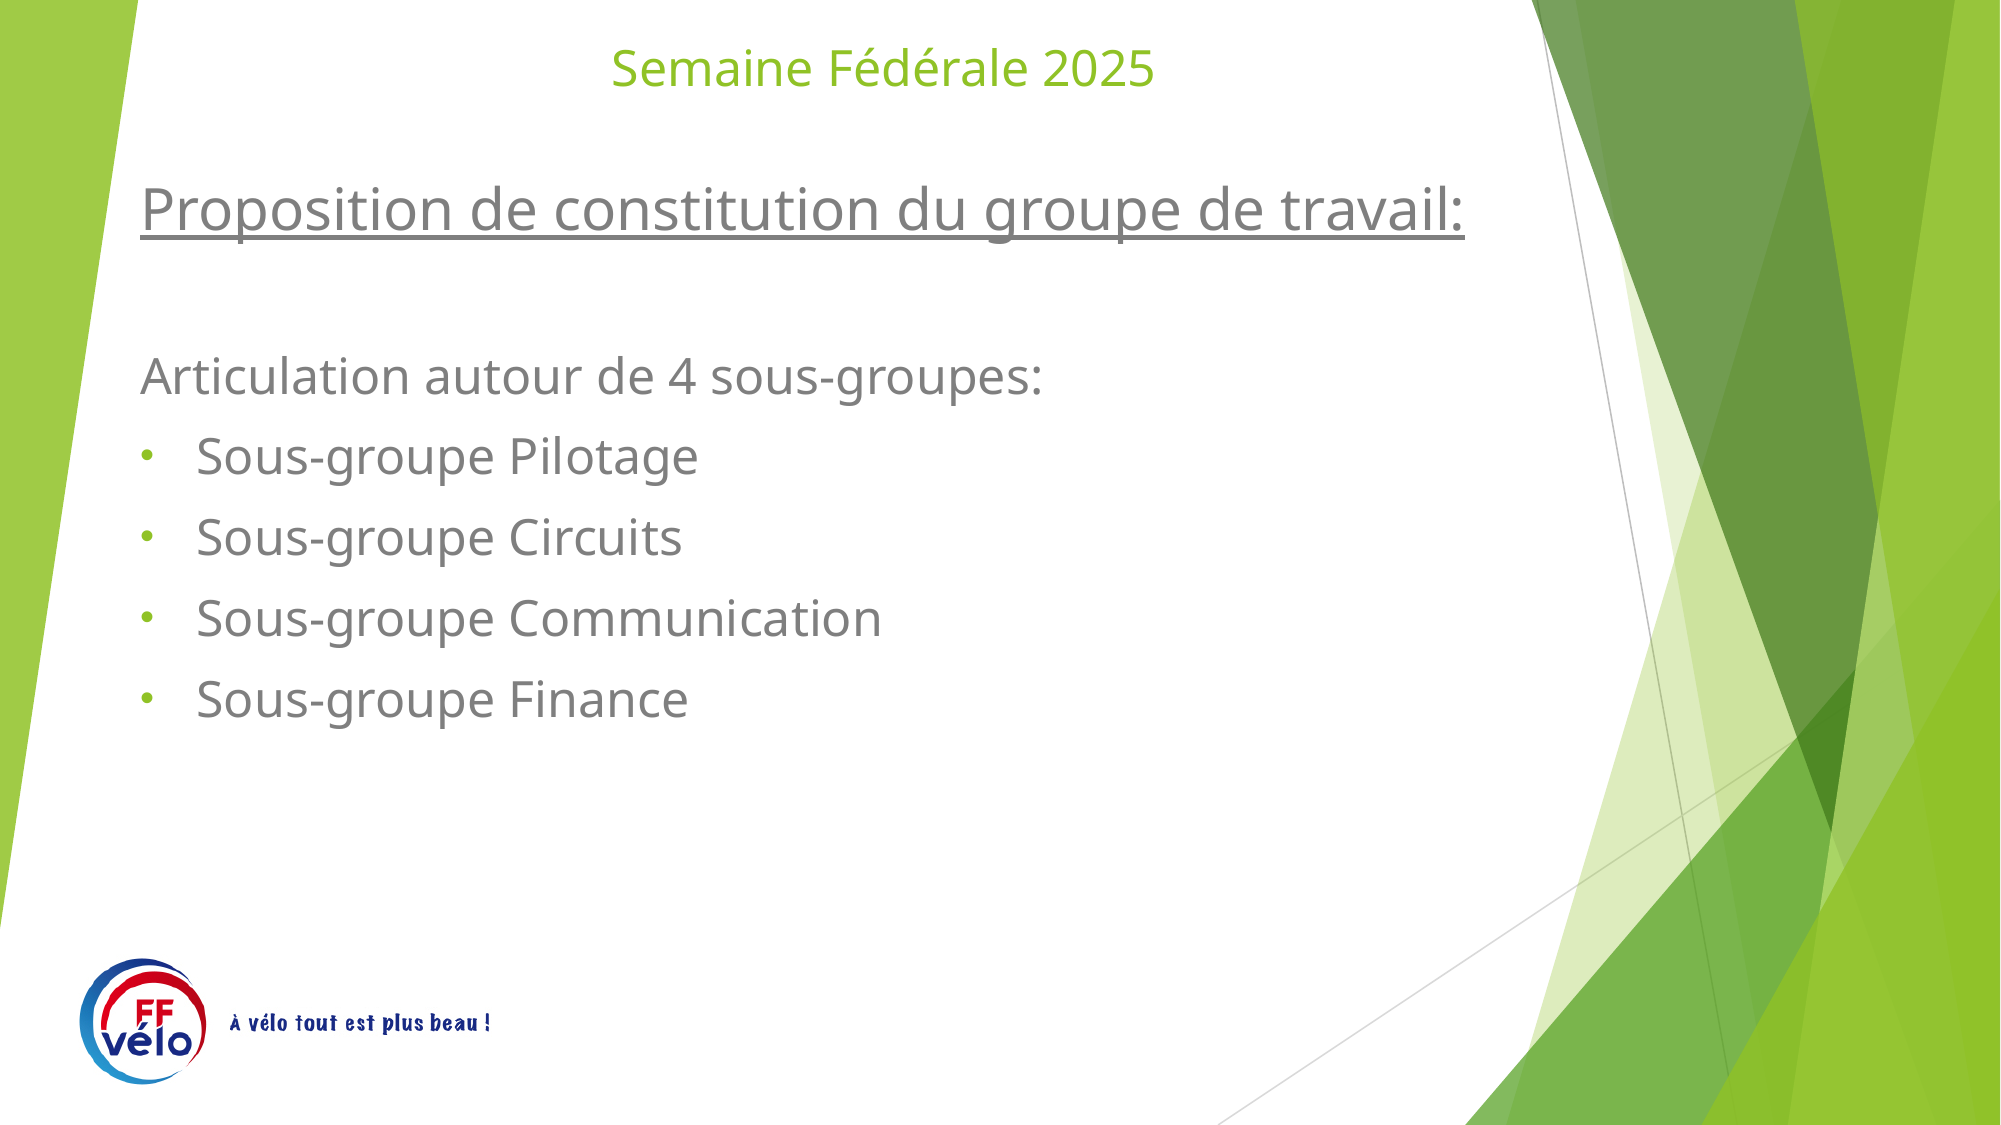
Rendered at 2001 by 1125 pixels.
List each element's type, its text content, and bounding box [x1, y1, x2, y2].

picture [78, 954, 504, 1088]
subtitle Proposition de constitution du groupe de travail: Articulation autour de 4 sous-groupes: Sous-groupe Pilotage Sous-groupe Circuits Sous-groupe Communication Sous-groupe Finance [125, 164, 1522, 961]
title Semaine Fédérale 2025 [247, 15, 1522, 105]
